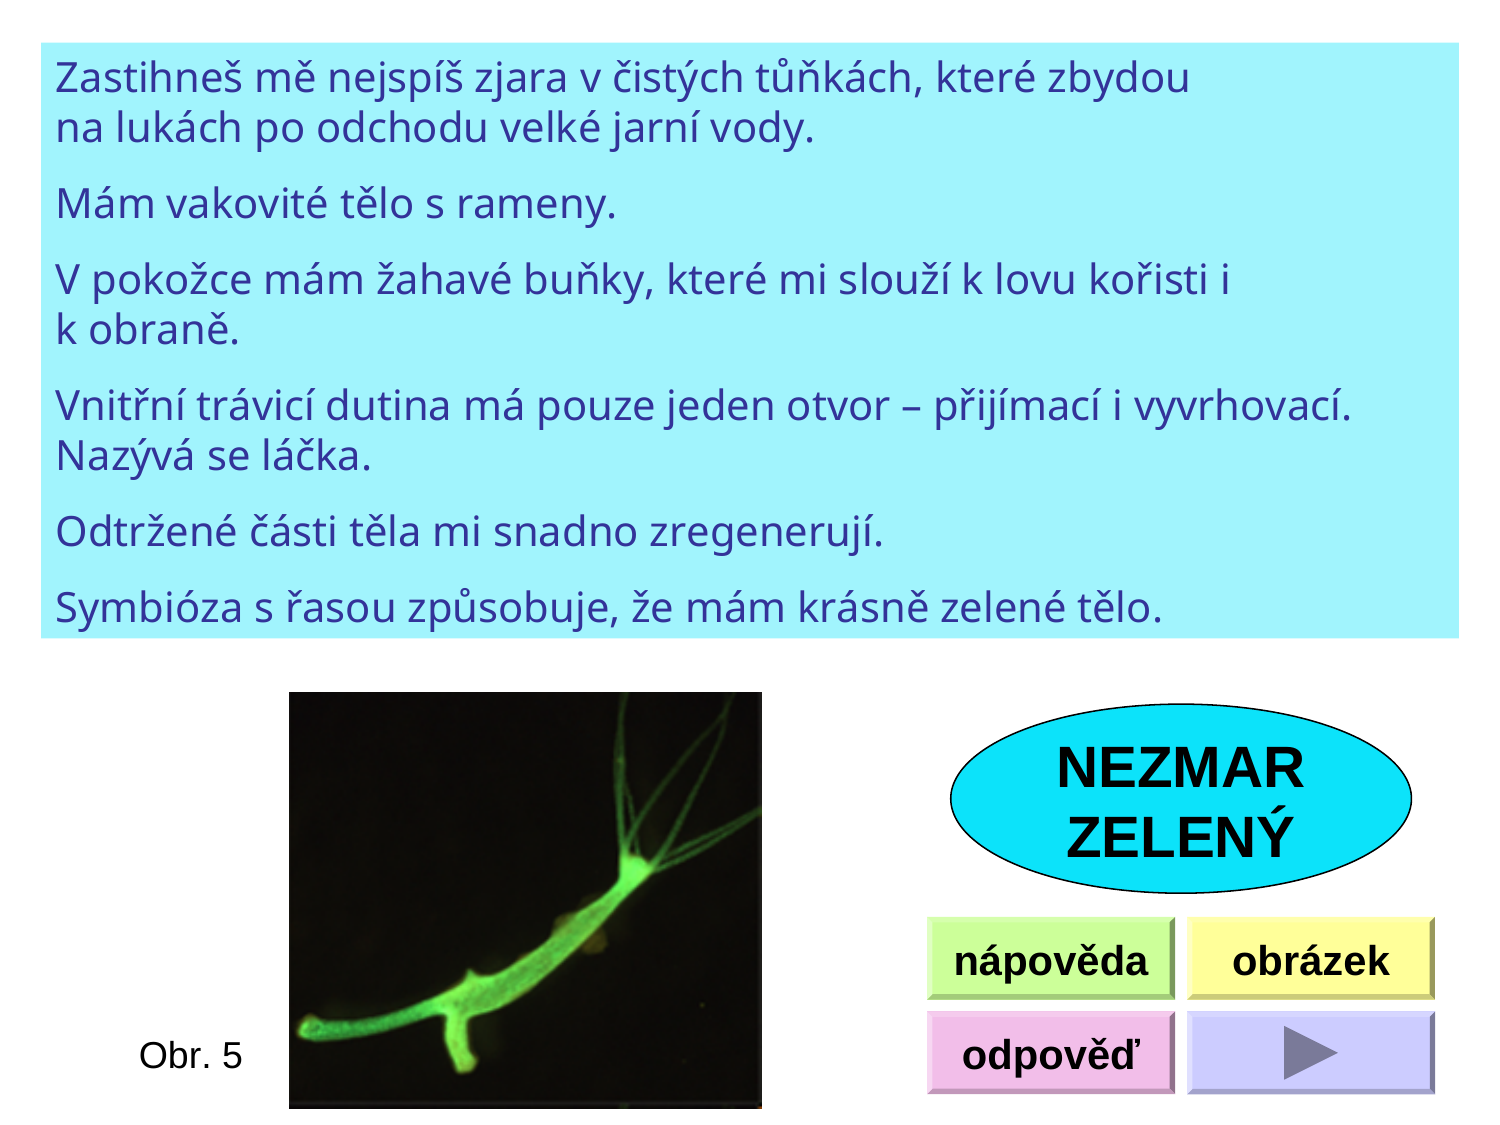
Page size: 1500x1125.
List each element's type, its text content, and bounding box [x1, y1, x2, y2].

text_box odpověď [933, 1017, 1169, 1088]
text_box obrázek [1193, 923, 1429, 994]
picture [289, 692, 762, 1109]
text_box Obr. 5 [123, 1023, 278, 1084]
text_box nápověda [933, 923, 1169, 994]
text_box [1188, 1011, 1436, 1095]
text_box NEZMAR ZELENÝ [950, 704, 1412, 894]
text_box Zastihneš mě nejspíš zjara v čistých tůňkách, které zbydou na lukách po odchodu velké jarní vody. Mám vakovité tělo s rameny. V pokožce mám žahavé buňky, které mi slouží k lovu kořisti i k obraně. Vnitřní trávicí dutina má pouze jeden otvor – přijímací i vyvrhovací. Nazývá se láčka. Odtržené části těla mi snadno zregenerují. Symbióza s řasou způsobuje, že mám krásně zelené tělo. [41, 42, 1459, 639]
